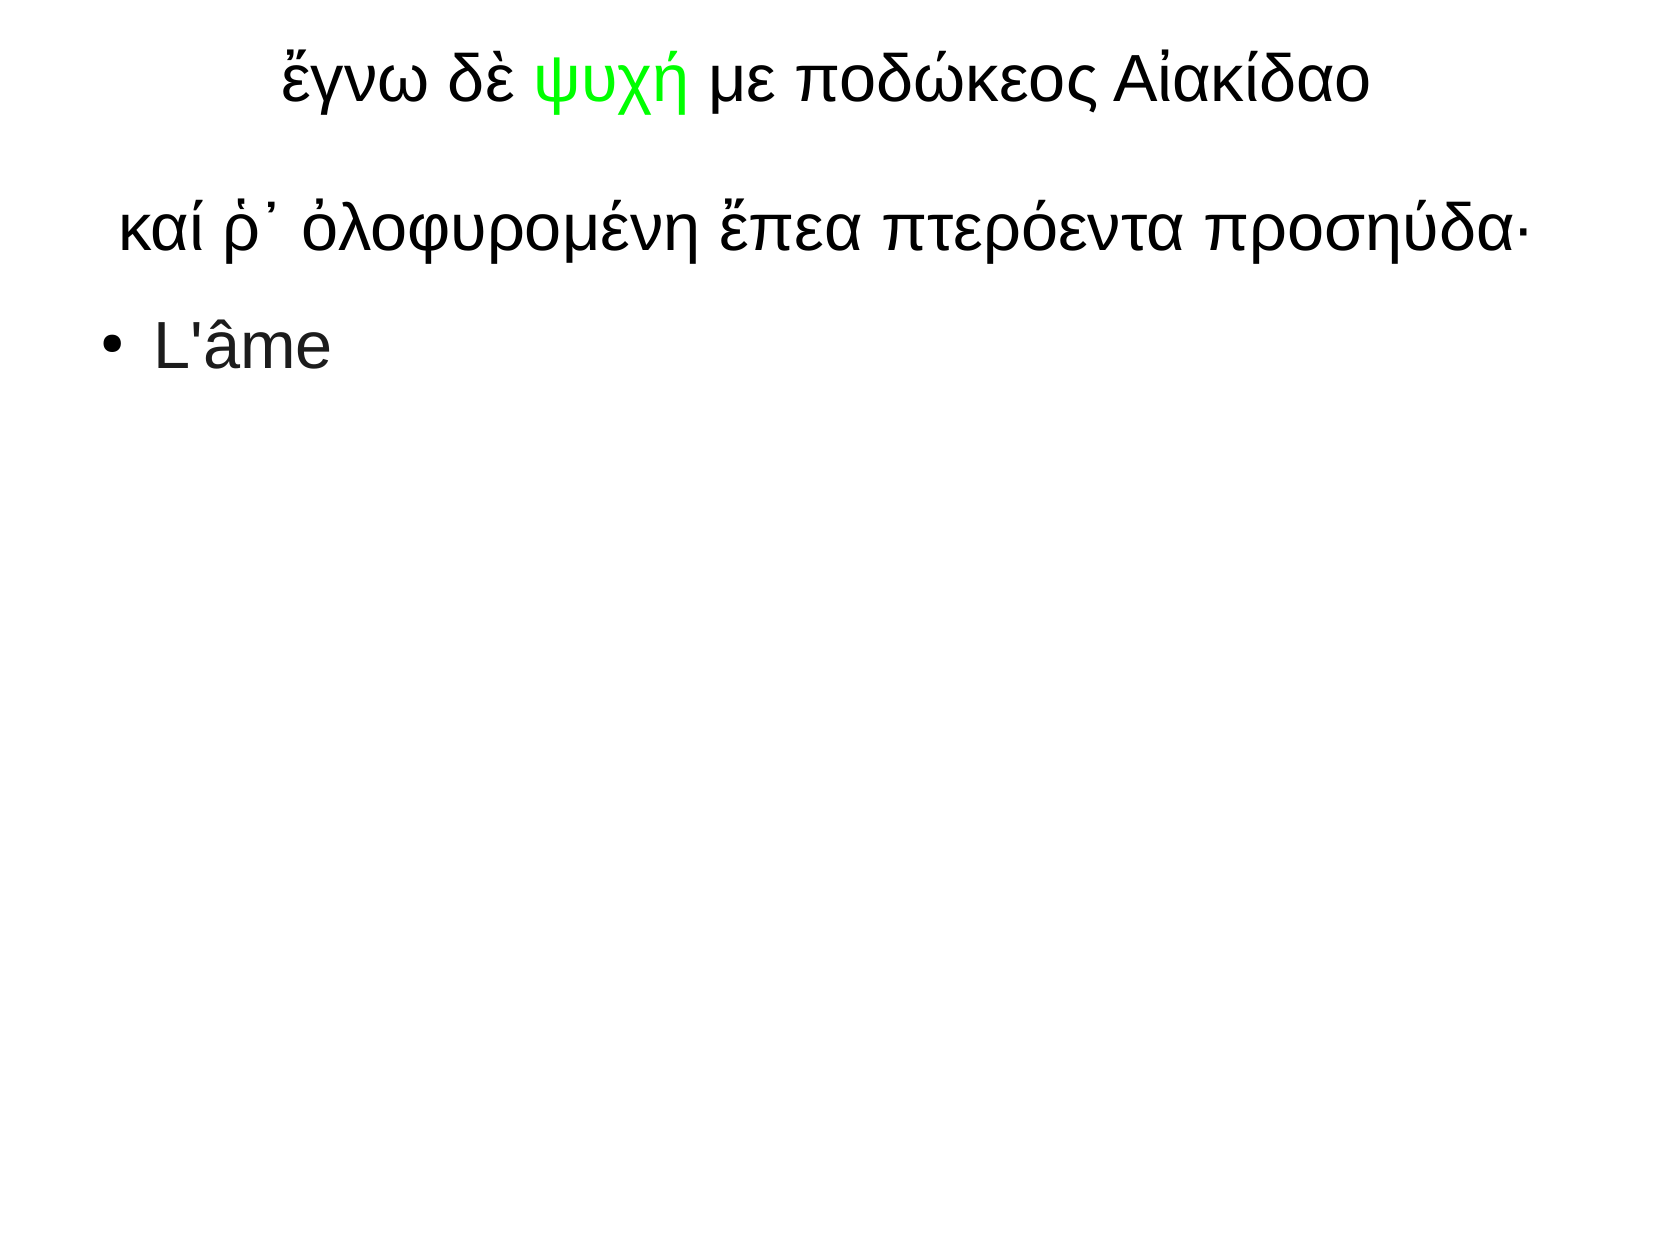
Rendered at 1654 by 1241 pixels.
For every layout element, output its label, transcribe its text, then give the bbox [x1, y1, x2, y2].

title ἔγνω δὲ ψυχή με ποδώκεος Αἰακίδαο καί ῥ᾽ ὀλοφυρομένη ἔπεα πτερόεντα προσηύδα· [82, 0, 1571, 308]
list L'âme [82, 308, 1571, 1028]
